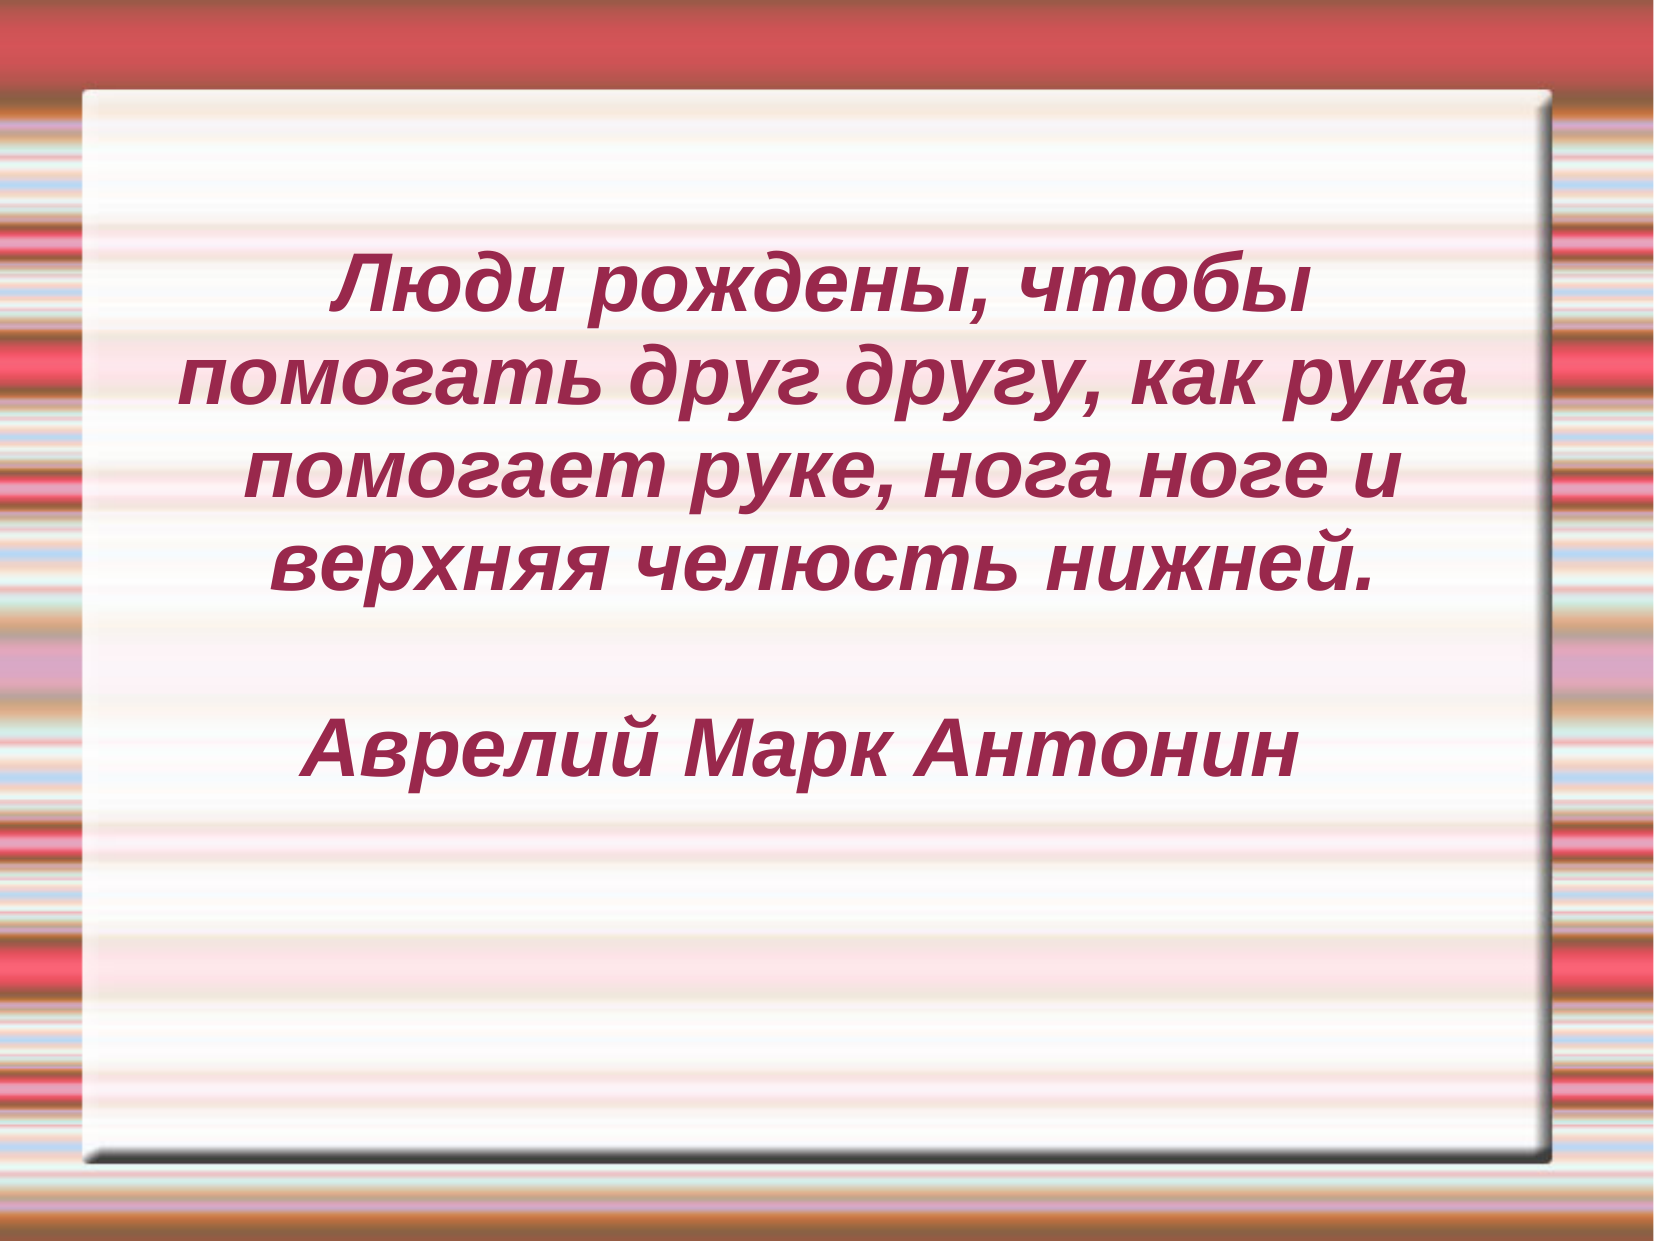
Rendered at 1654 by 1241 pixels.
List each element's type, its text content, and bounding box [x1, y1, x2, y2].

title Люди рождены, чтобы помогать друг другу, как рука помогает руке, нога ноге и верхняя челюсть нижней. Аврелий Марк Антонин [118, 177, 1531, 947]
picture [0, 0, 1654, 1241]
